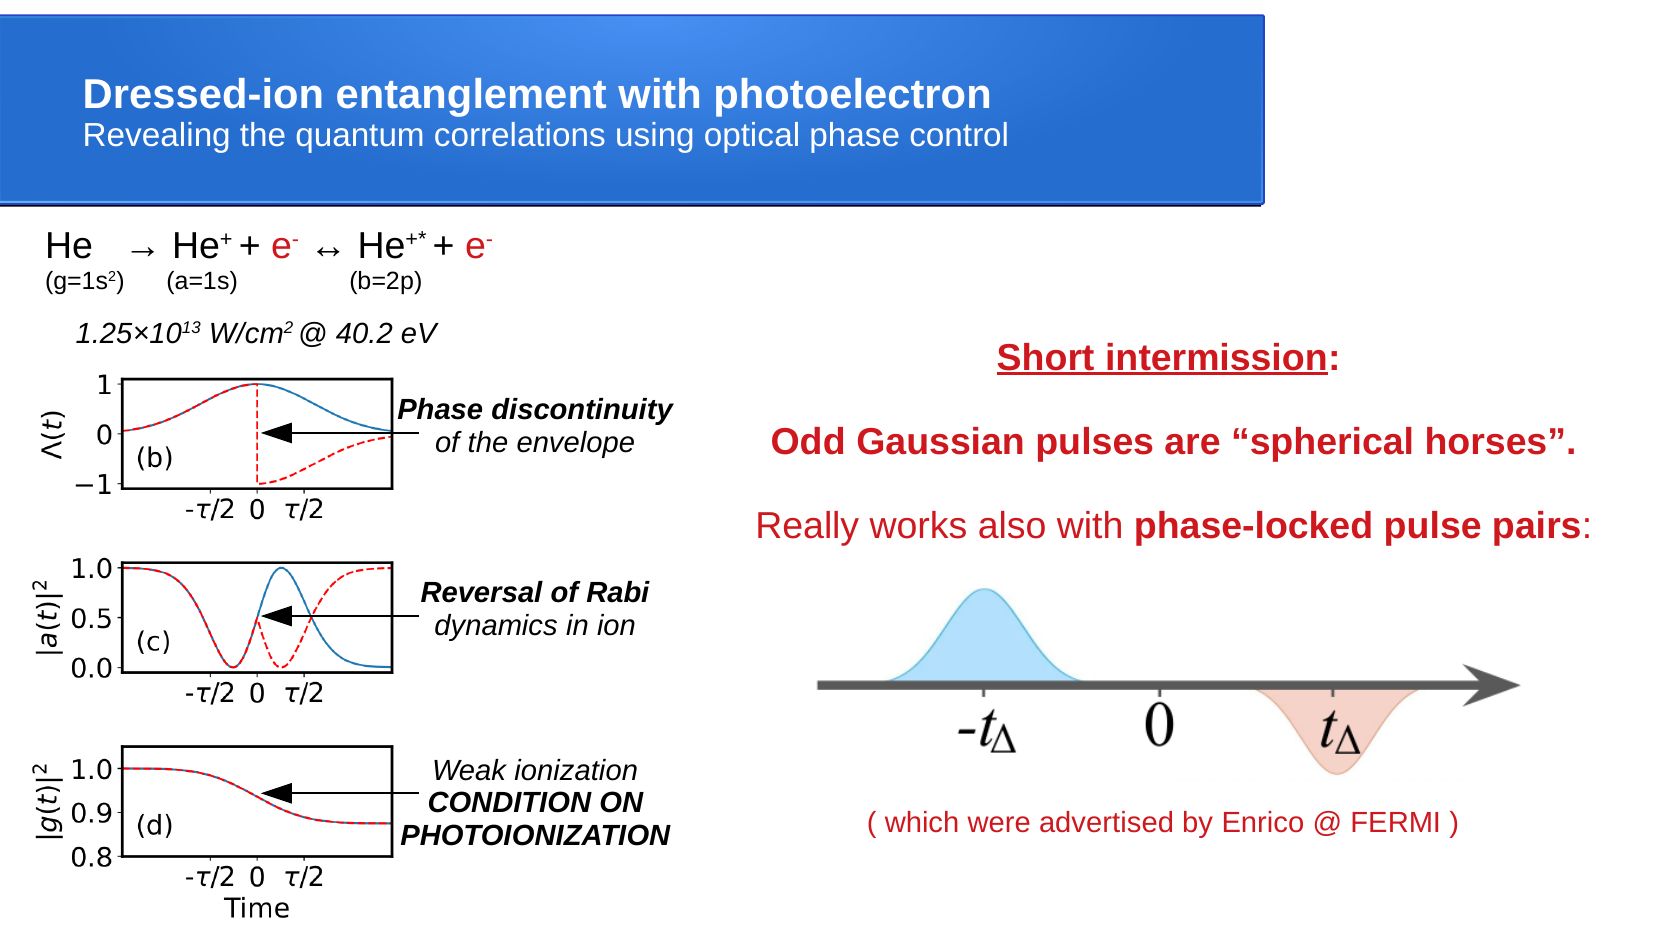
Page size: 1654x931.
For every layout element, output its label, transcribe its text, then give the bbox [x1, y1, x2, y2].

text_box He → He+ + e- ↔ He+* + e- (g=1s2) (a=1s) (b=2p) [30, 217, 536, 345]
text_box ( which were advertised by Enrico @ FERMI ) [785, 798, 1542, 847]
text_box Short intermission: Odd Gaussian pulses are “spherical horses”. Really works also with phase-locked pulse pairs: [718, 328, 1630, 680]
text_box Reversal of Rabi dynamics in ion [379, 569, 692, 650]
picture [27, 405, 410, 931]
text_box 1.25×1013 W/cm2 @ 40.2 eV [6, 304, 498, 405]
title Dressed-ion entanglement with photoelectron Revealing the quantum correlations using optical phase control [82, 35, 1235, 189]
picture [797, 554, 1604, 781]
text_box Weak ionization CONDITION ON PHOTOIONIZATION [379, 746, 692, 860]
text_box Phase discontinuity of the envelope [379, 385, 692, 467]
